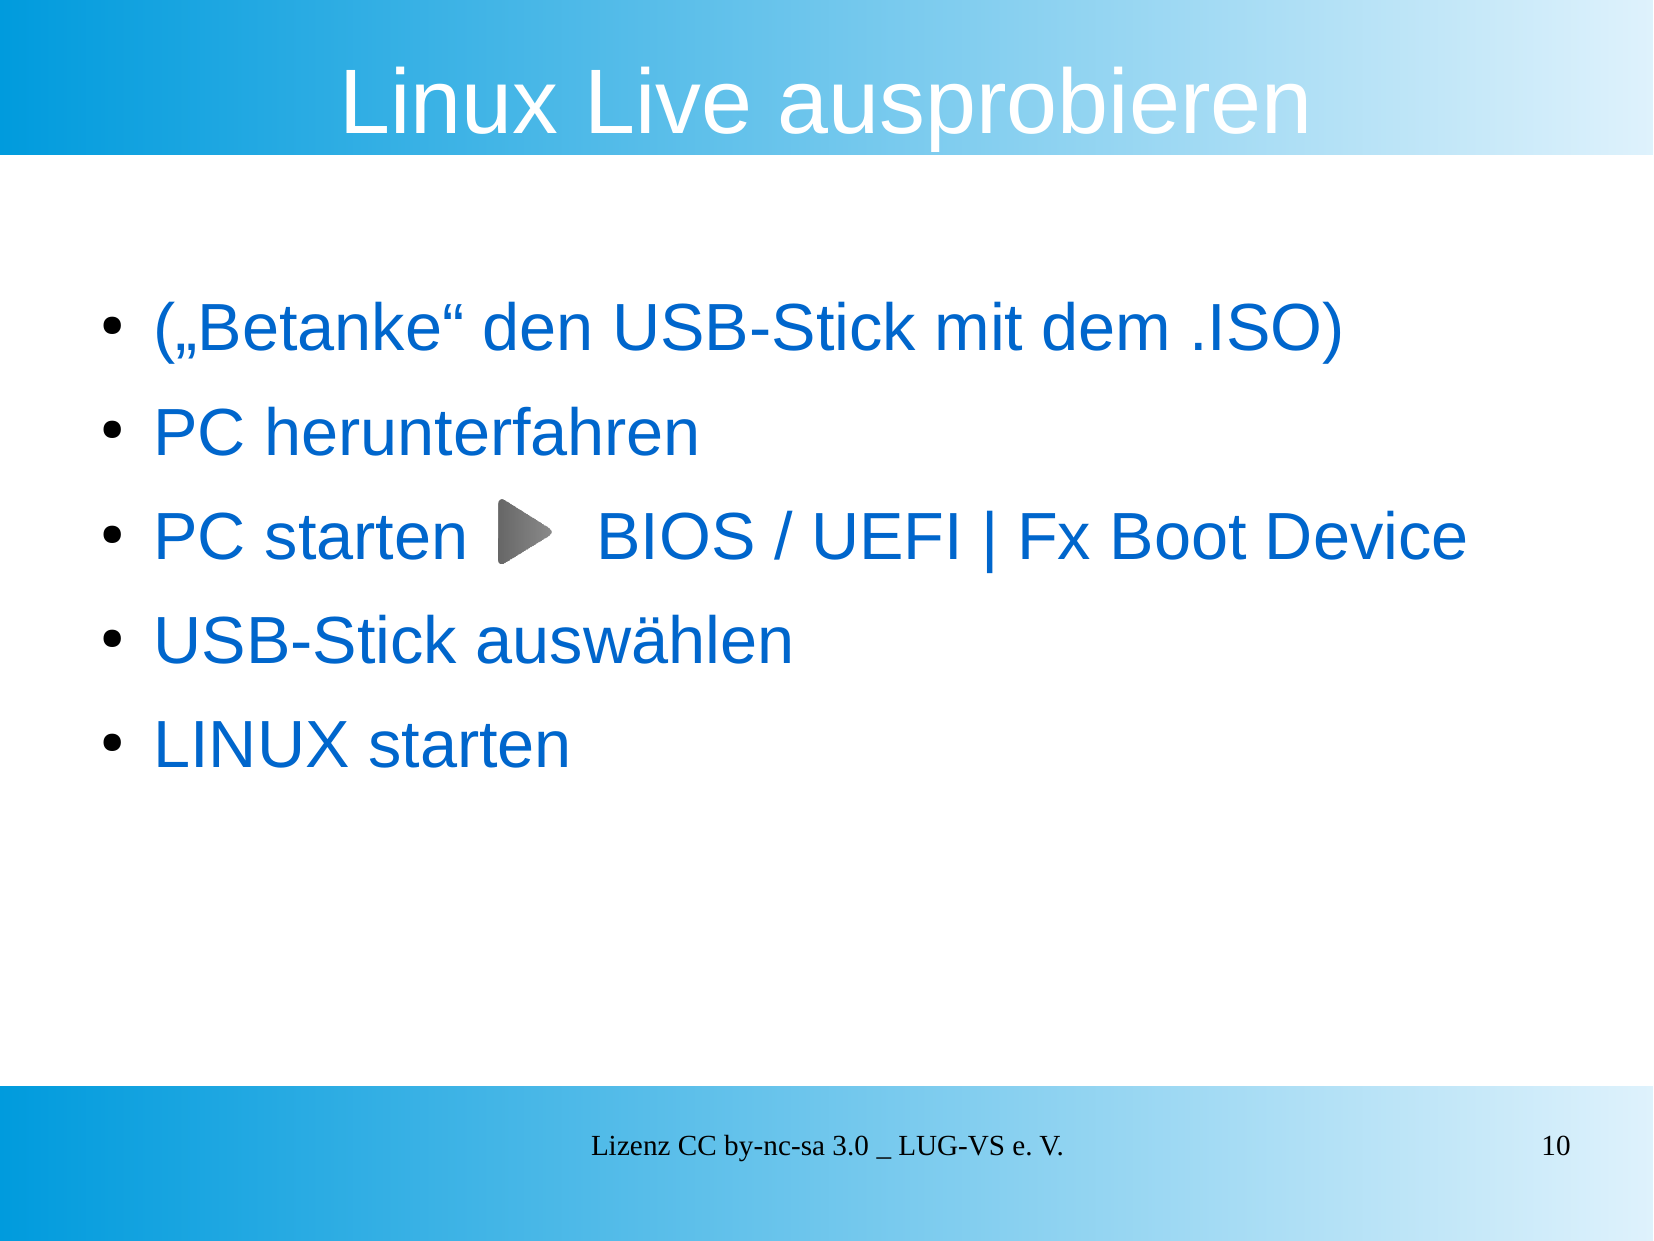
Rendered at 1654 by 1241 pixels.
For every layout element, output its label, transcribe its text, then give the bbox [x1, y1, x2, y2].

picture [494, 496, 556, 568]
title Linux Live ausprobieren [82, 49, 1571, 155]
list („Betanke“ den USB-Stick mit dem .ISO) PC herunterfahren PC starten BIOS / UEFI | Fx Boot Device USB-Stick auswählen LINUX starten [82, 290, 1571, 1010]
